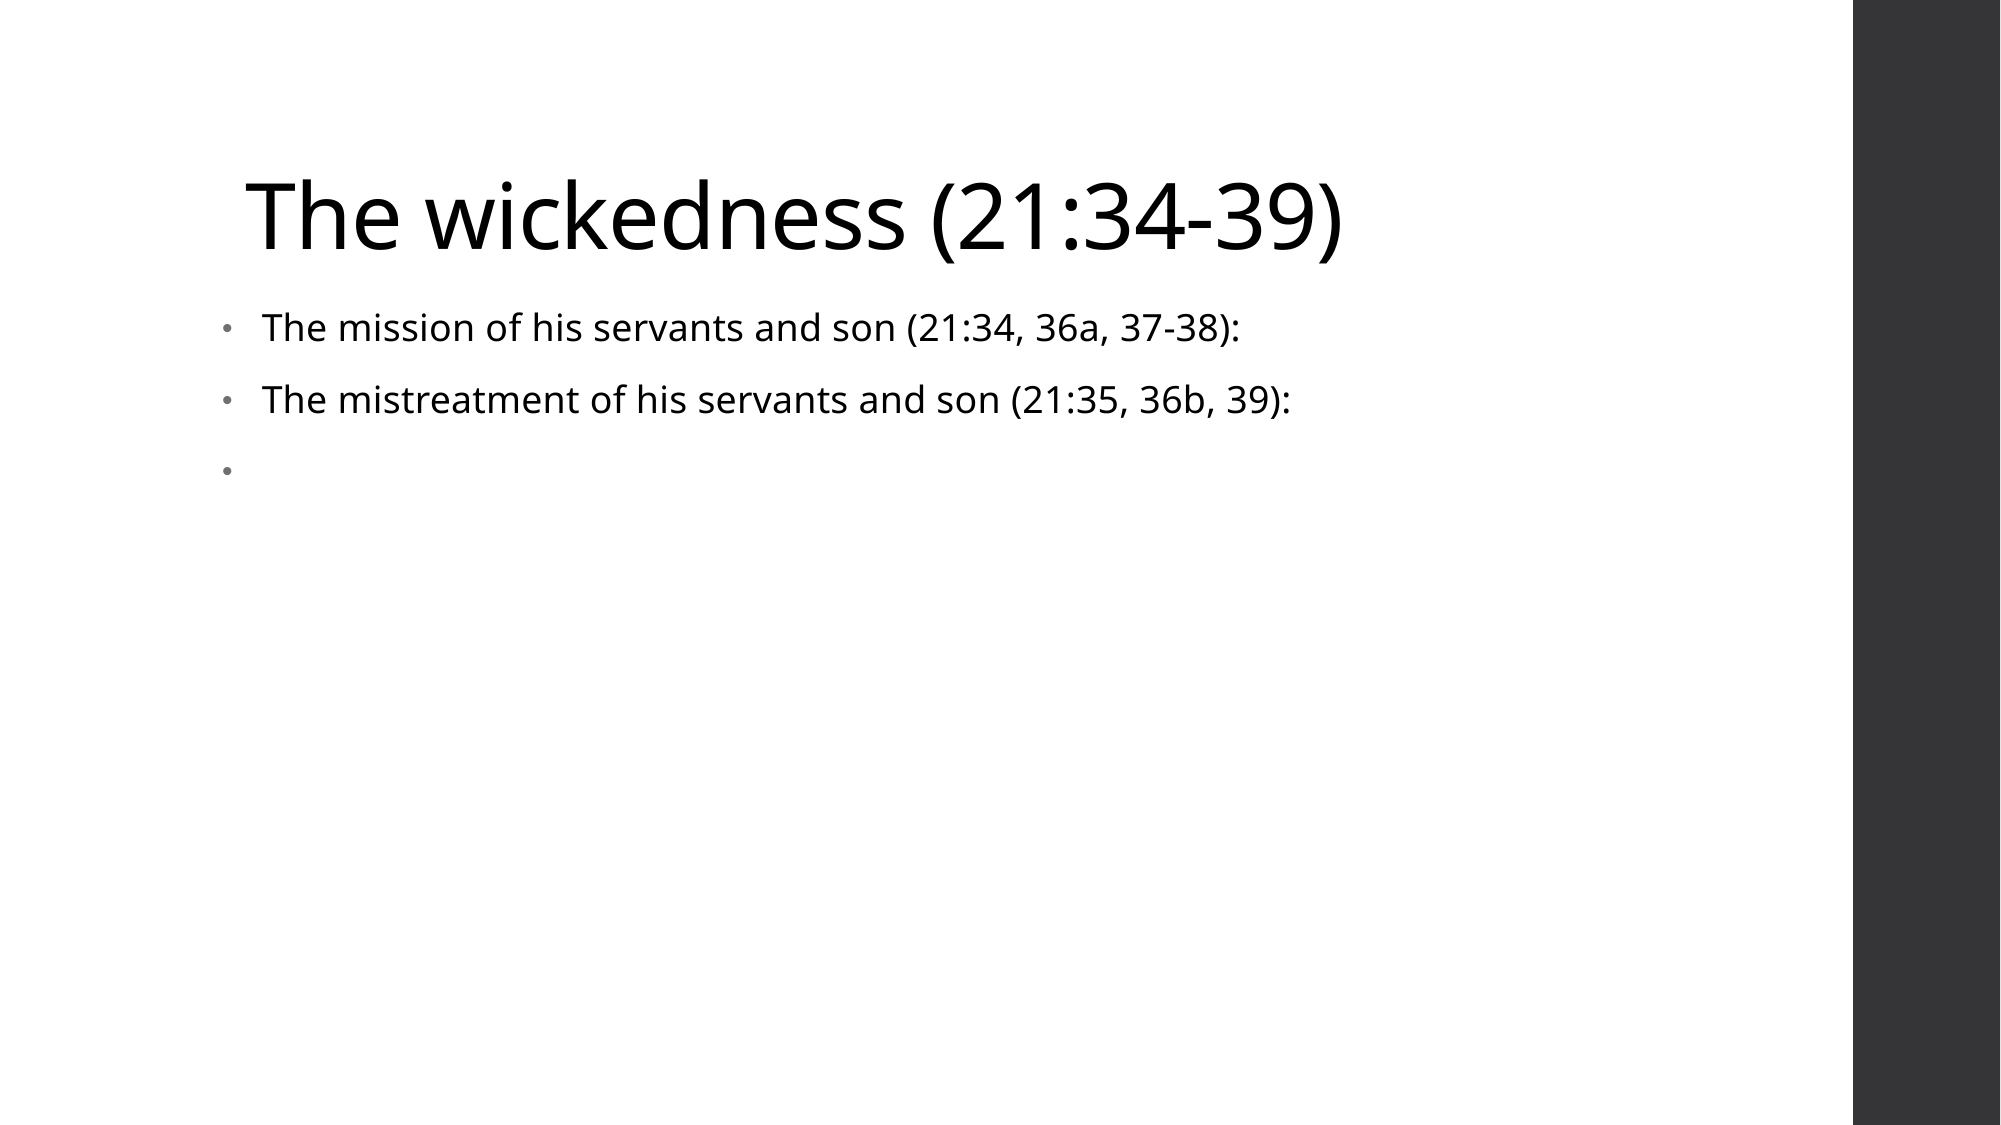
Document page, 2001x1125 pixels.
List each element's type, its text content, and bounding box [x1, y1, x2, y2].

list The mission of his servants and son (21:34, 36a, 37-38): The mistreatment of his servants and son (21:35, 36b, 39): [206, 299, 1617, 1014]
title The wickedness (21:34-39) [206, 60, 1797, 278]
